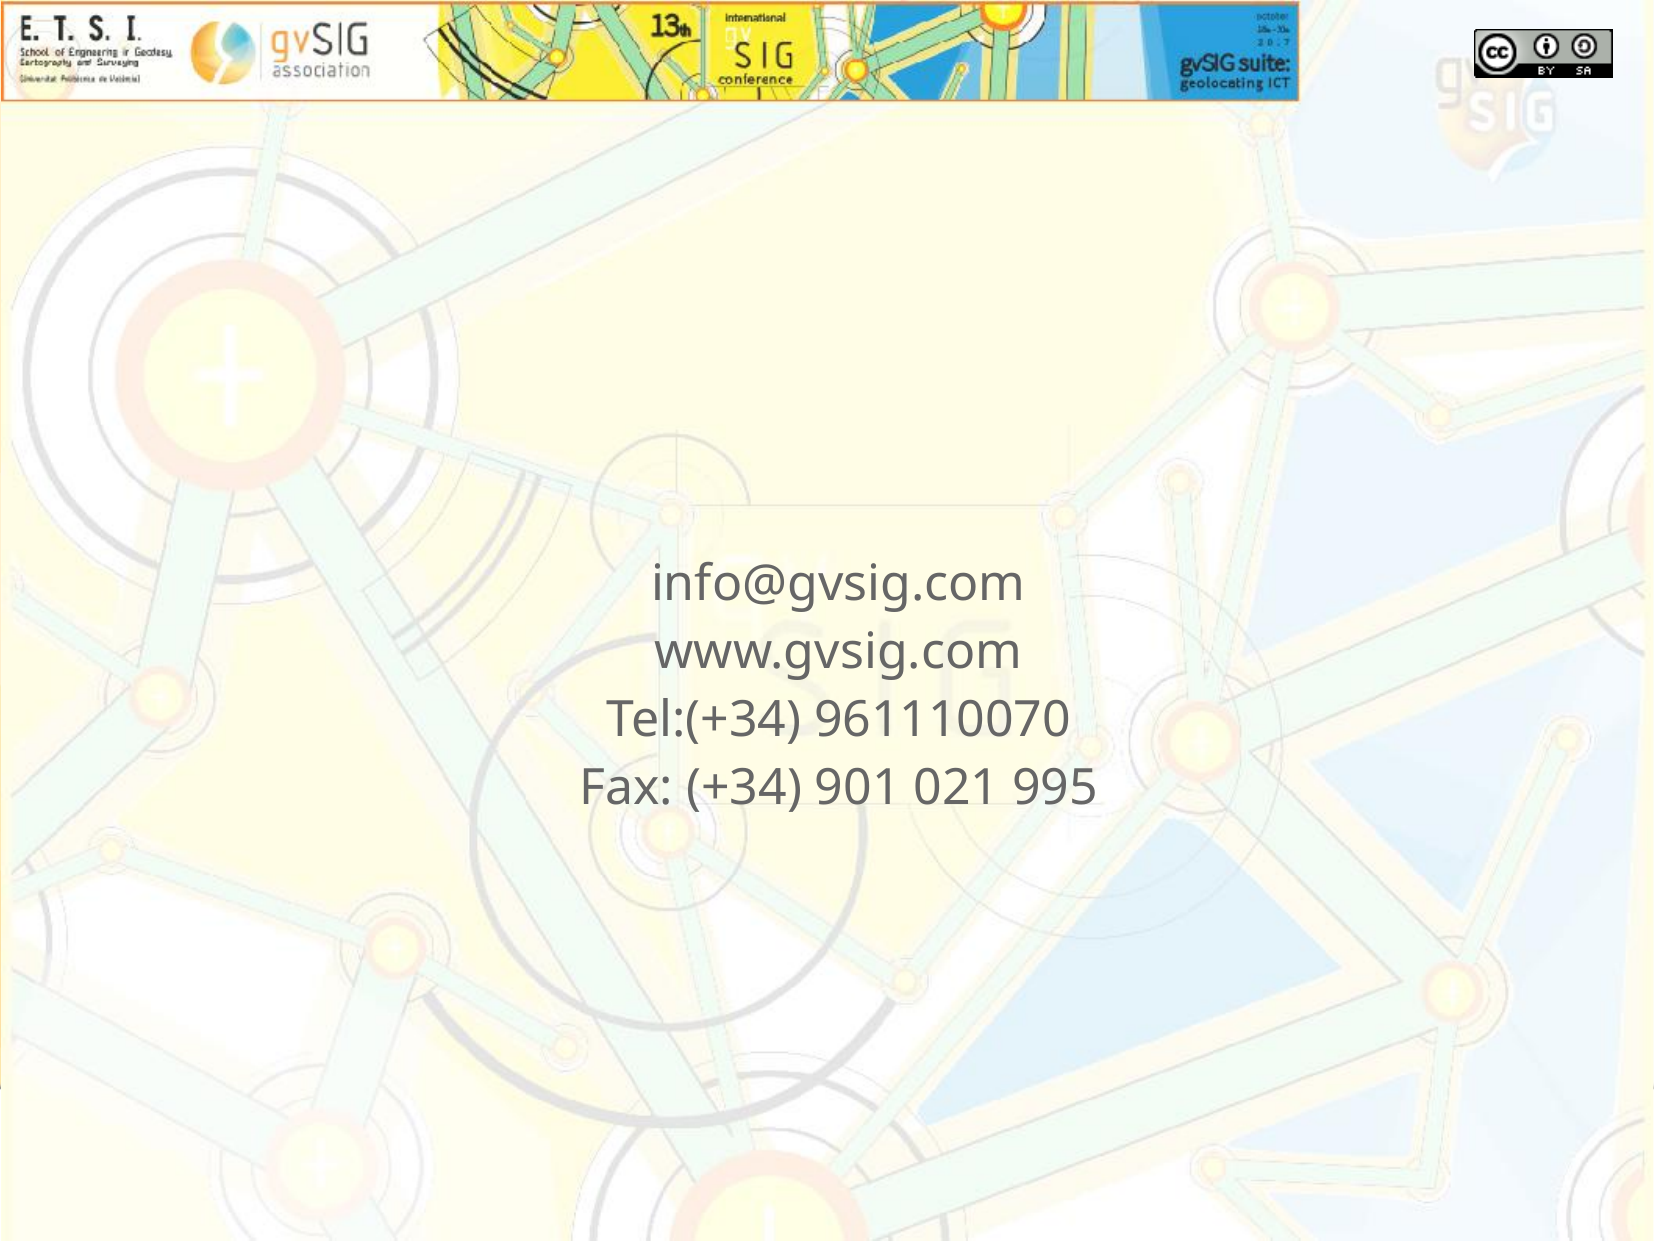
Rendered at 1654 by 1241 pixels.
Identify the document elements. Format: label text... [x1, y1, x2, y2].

picture [0, 0, 1654, 1241]
title info@gvsig.com www.gvsig.com Tel:(+34) 961110070 Fax: (+34) 901 021 995 [124, 566, 1554, 801]
